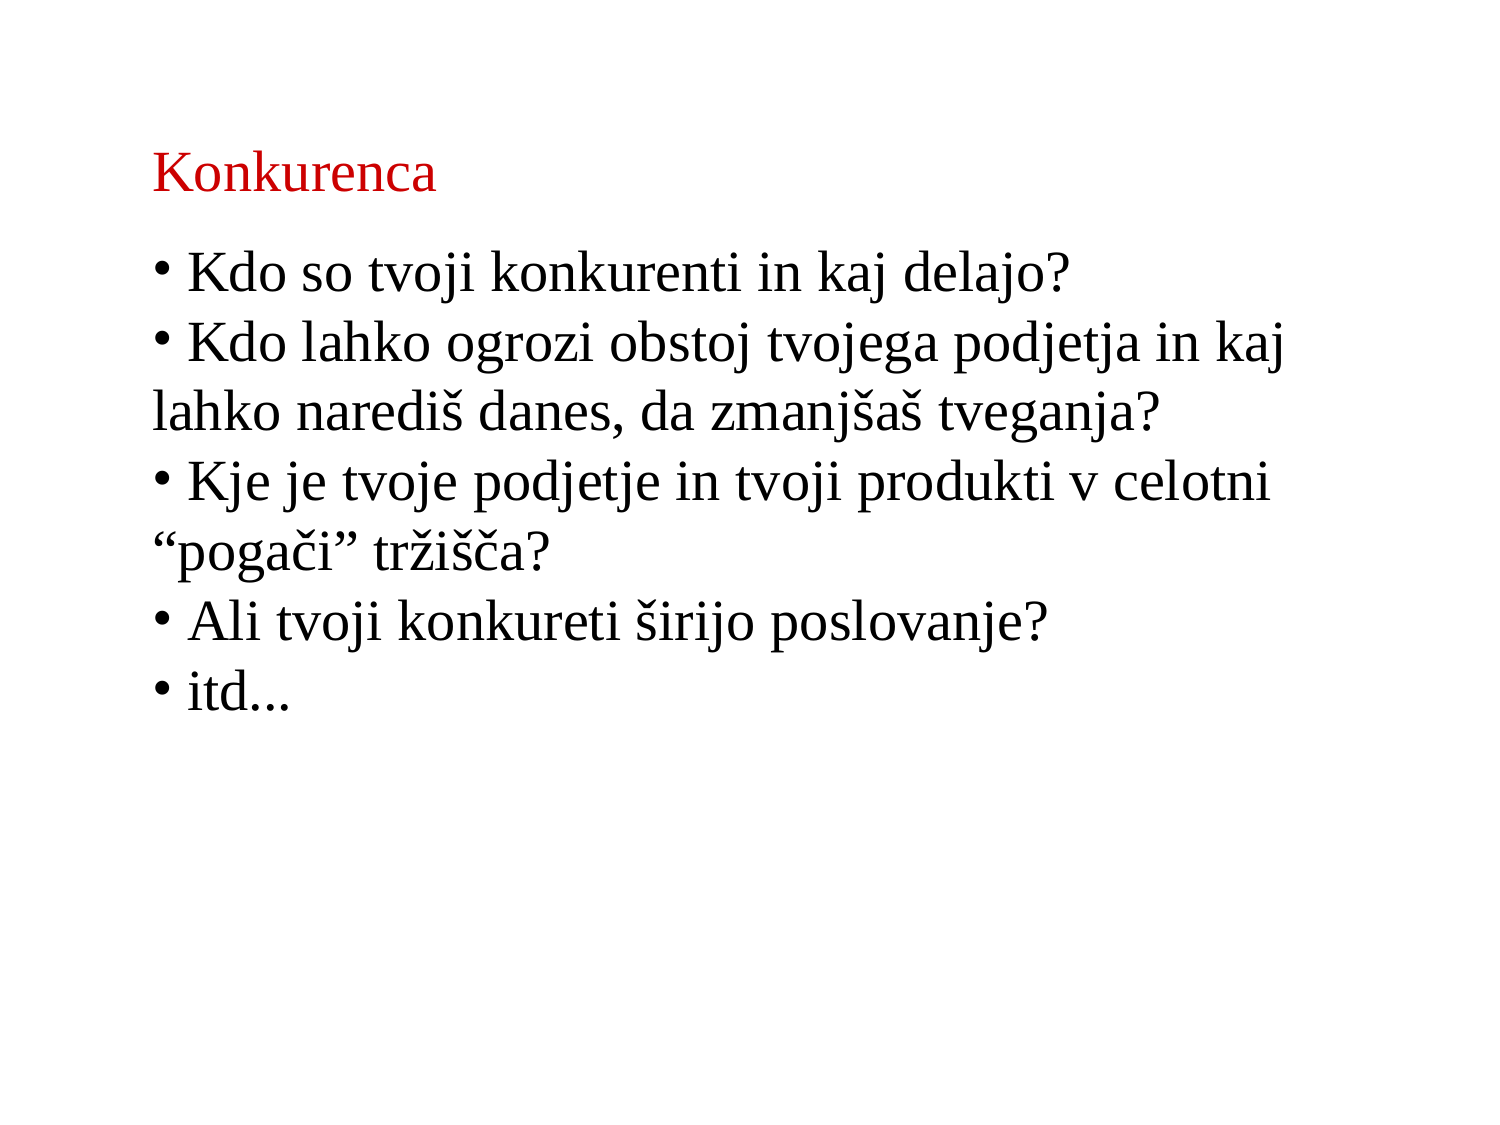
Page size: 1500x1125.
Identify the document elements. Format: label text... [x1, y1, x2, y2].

text_box Konkurenca Kdo so tvoji konkurenti in kaj delajo? Kdo lahko ogrozi obstoj tvojega podjetja in kaj lahko narediš danes, da zmanjšaš tveganja? Kje je tvoje podjetje in tvoji produkti v celotni “pogači” tržišča? Ali tvoji konkureti širijo poslovanje? itd... [137, 125, 1388, 871]
